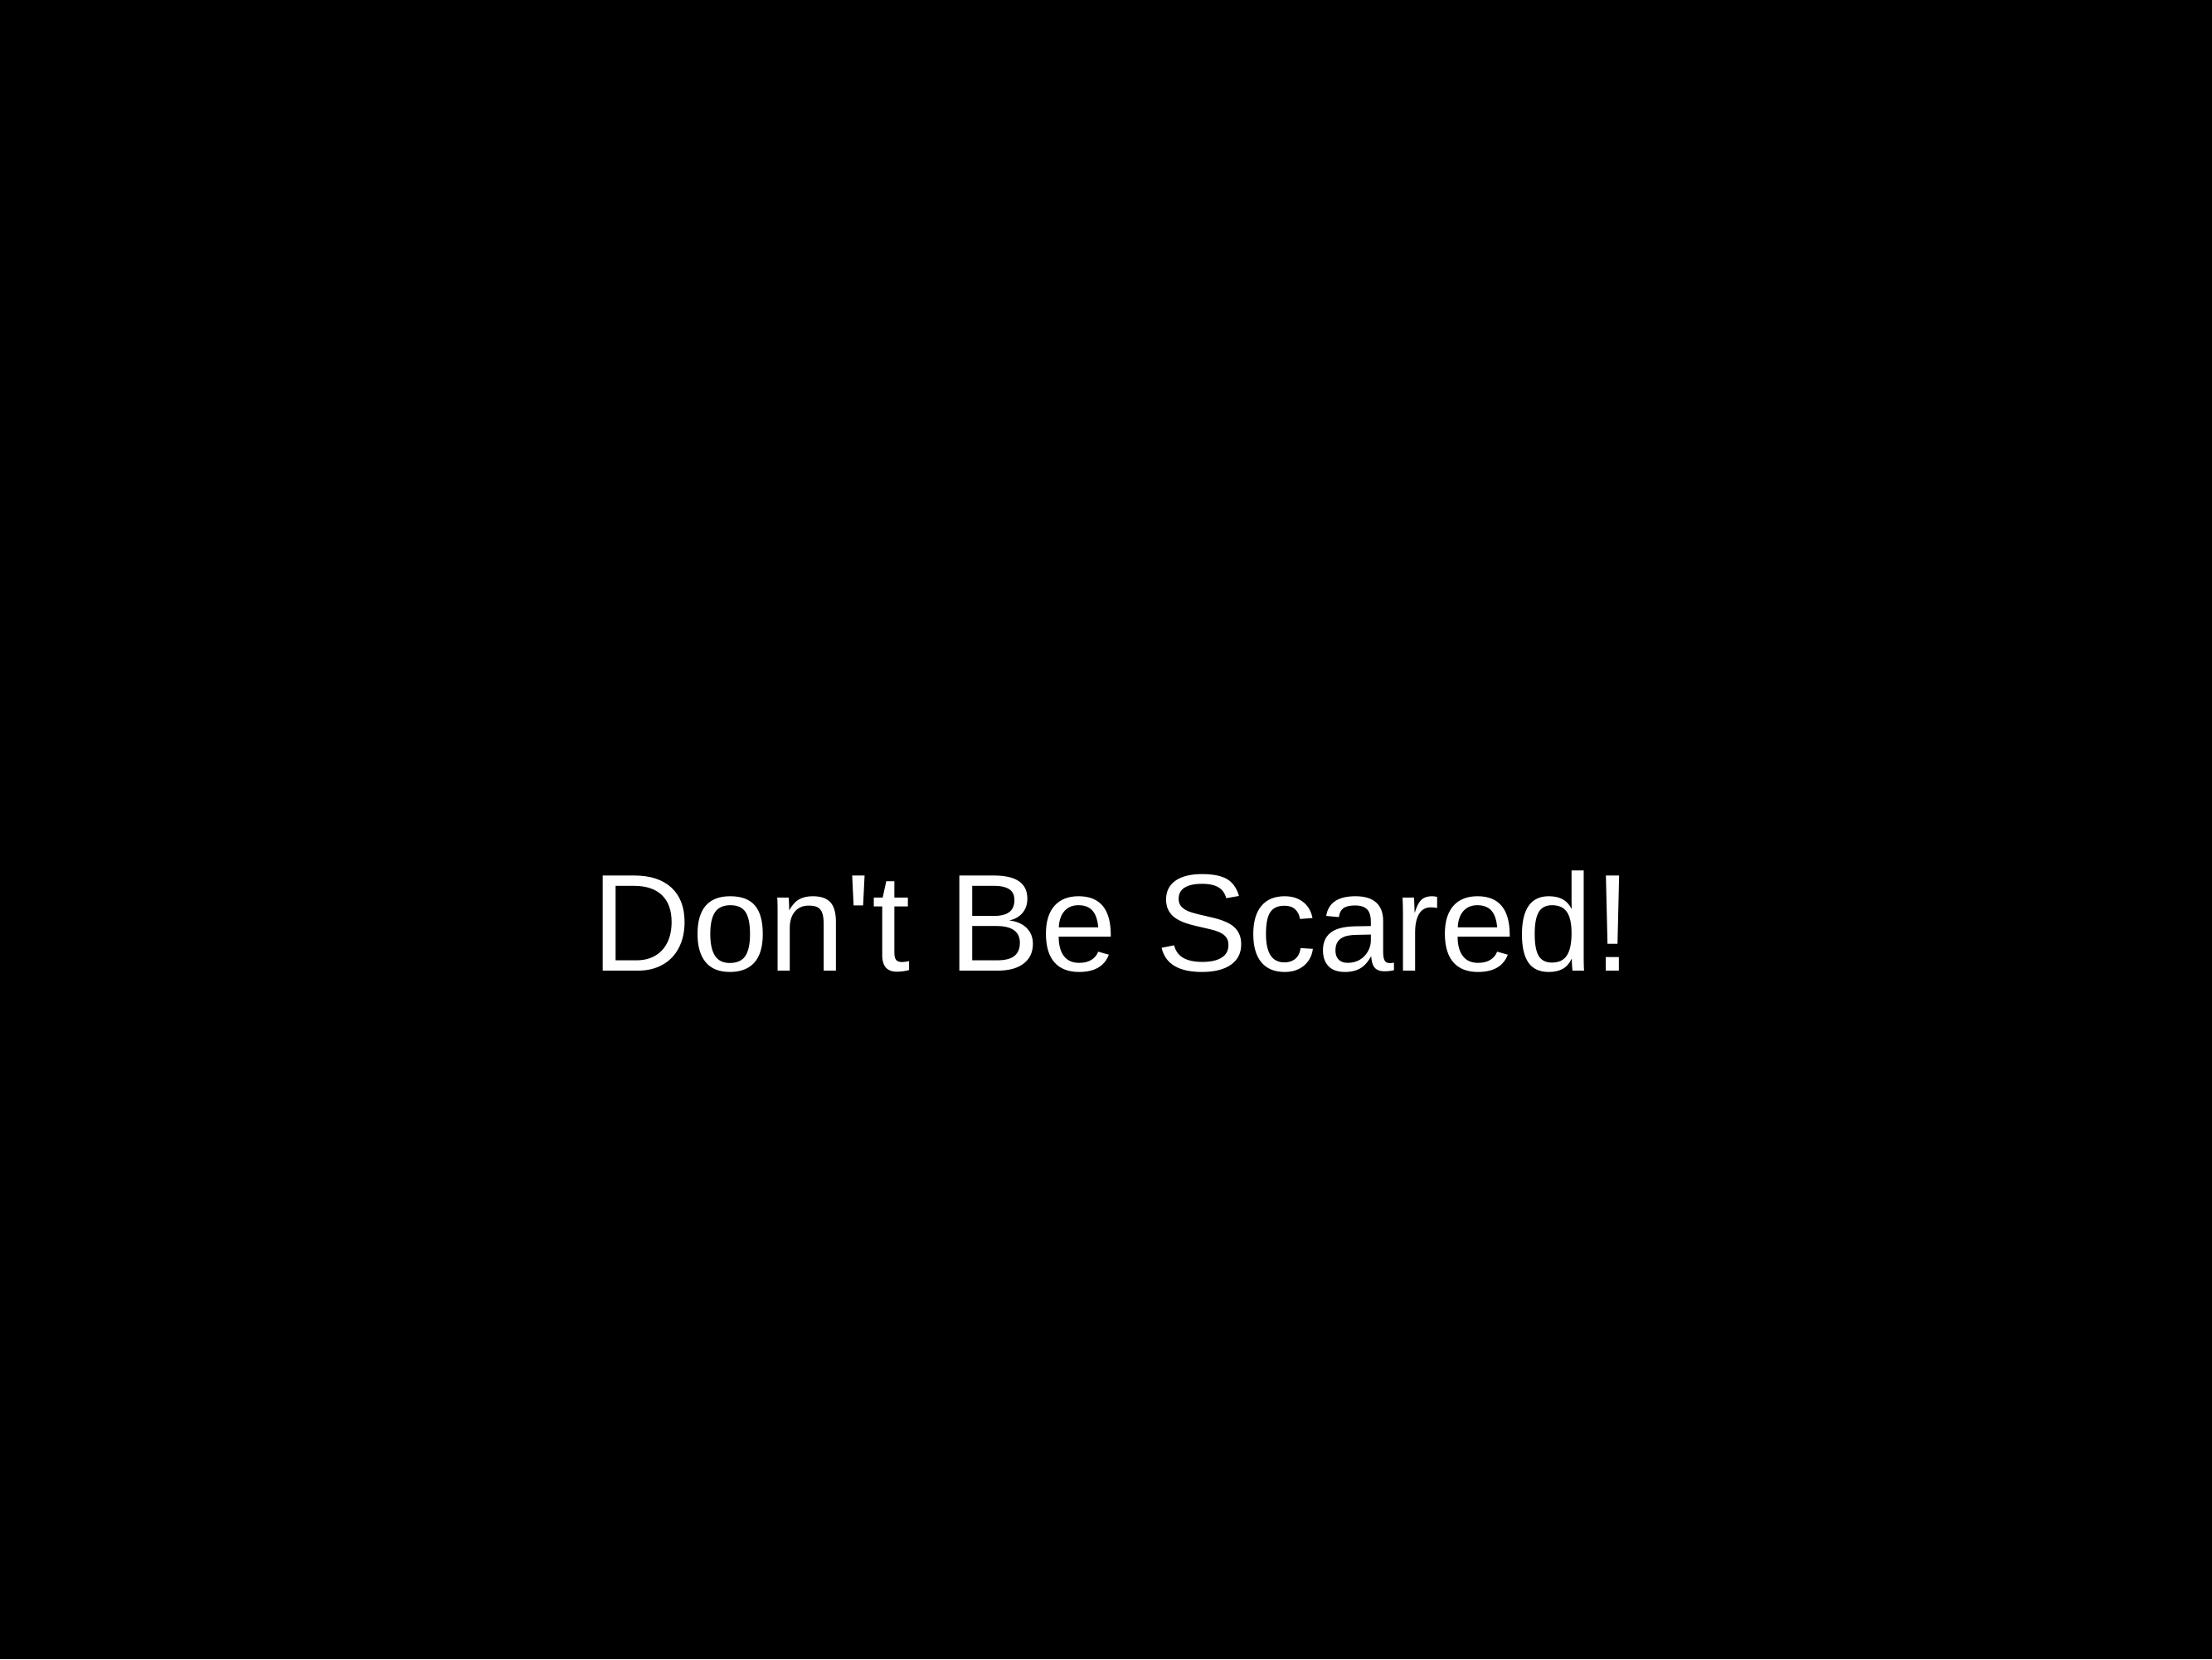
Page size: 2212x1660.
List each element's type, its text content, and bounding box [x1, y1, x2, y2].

text_box Don't Be Scared! [152, 842, 2059, 1000]
